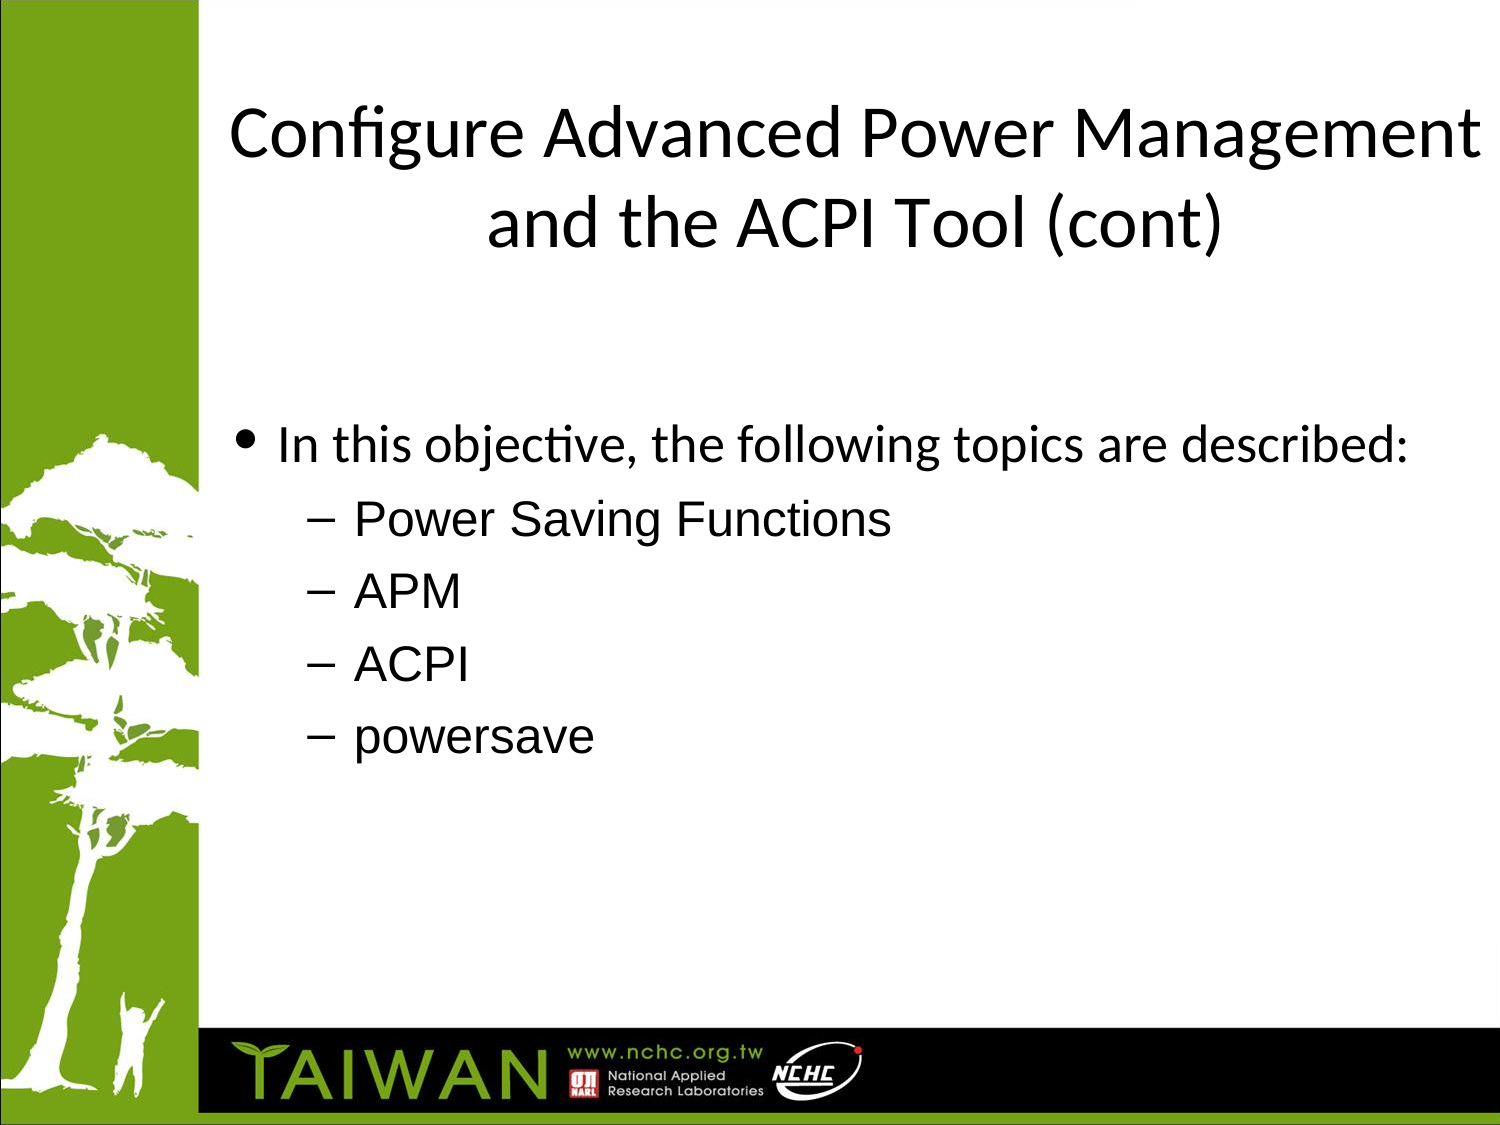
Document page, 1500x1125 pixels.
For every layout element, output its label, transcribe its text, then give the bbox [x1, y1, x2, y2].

list In this objective, the following topics are described: Power Saving Functions APM ACPI powersave [217, 401, 1477, 1004]
title Configure Advanced Power Management and the ACPI Tool (cont) [206, 29, 1500, 315]
picture [0, 0, 1500, 1125]
